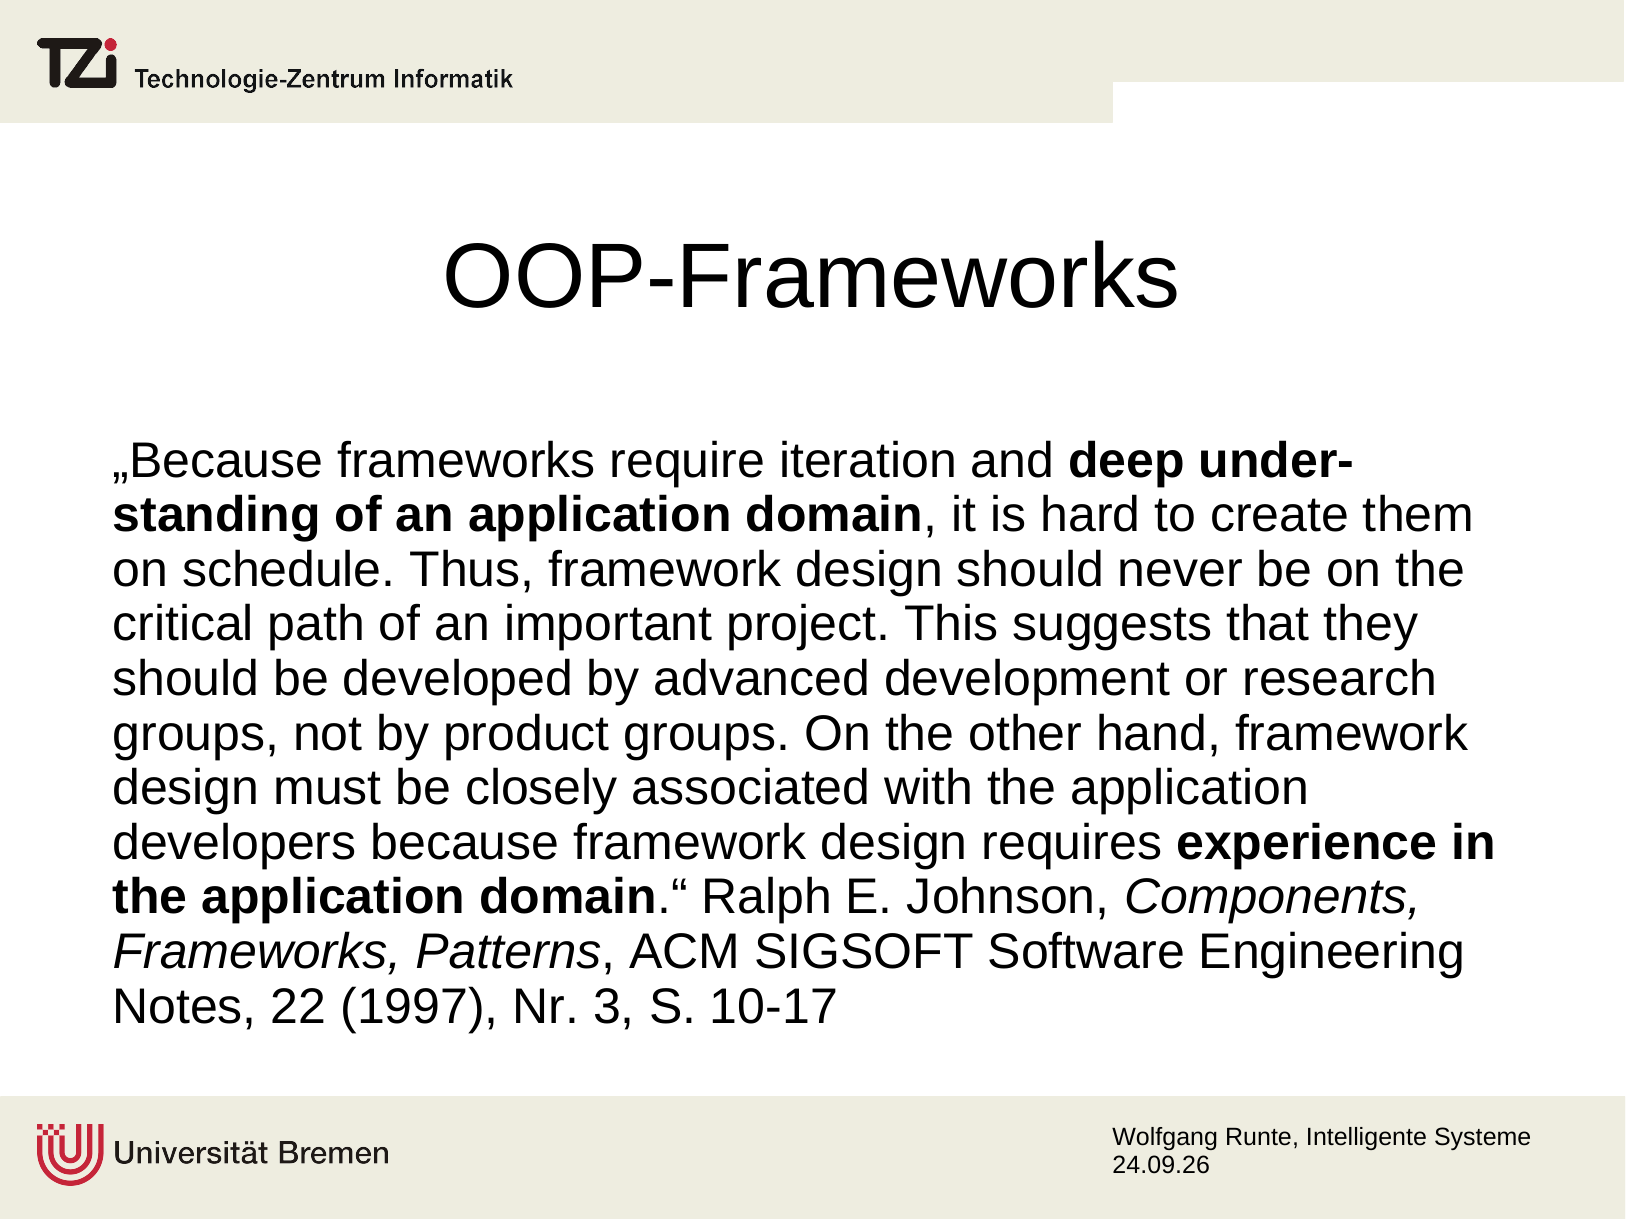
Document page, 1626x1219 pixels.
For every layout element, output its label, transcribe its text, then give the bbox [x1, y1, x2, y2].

picture [37, 1124, 388, 1186]
picture [37, 38, 513, 93]
list „Because frameworks require iteration and deep under-standing of an application domain, it is hard to create them on schedule. Thus, framework design should never be on the critical path of an important project. This suggests that they should be developed by advanced development or research groups, not by product groups. On the other hand, framework design must be closely associated with the application developers because framework design requires experience in the application domain.“ Ralph E. Johnson, Components, Frameworks, Patterns, ACM SIGSOFT Software Engineering Notes, 22 (1997), Nr. 3, S. 10-17 [112, 433, 1513, 1070]
title OOP-Frameworks [112, 162, 1513, 393]
